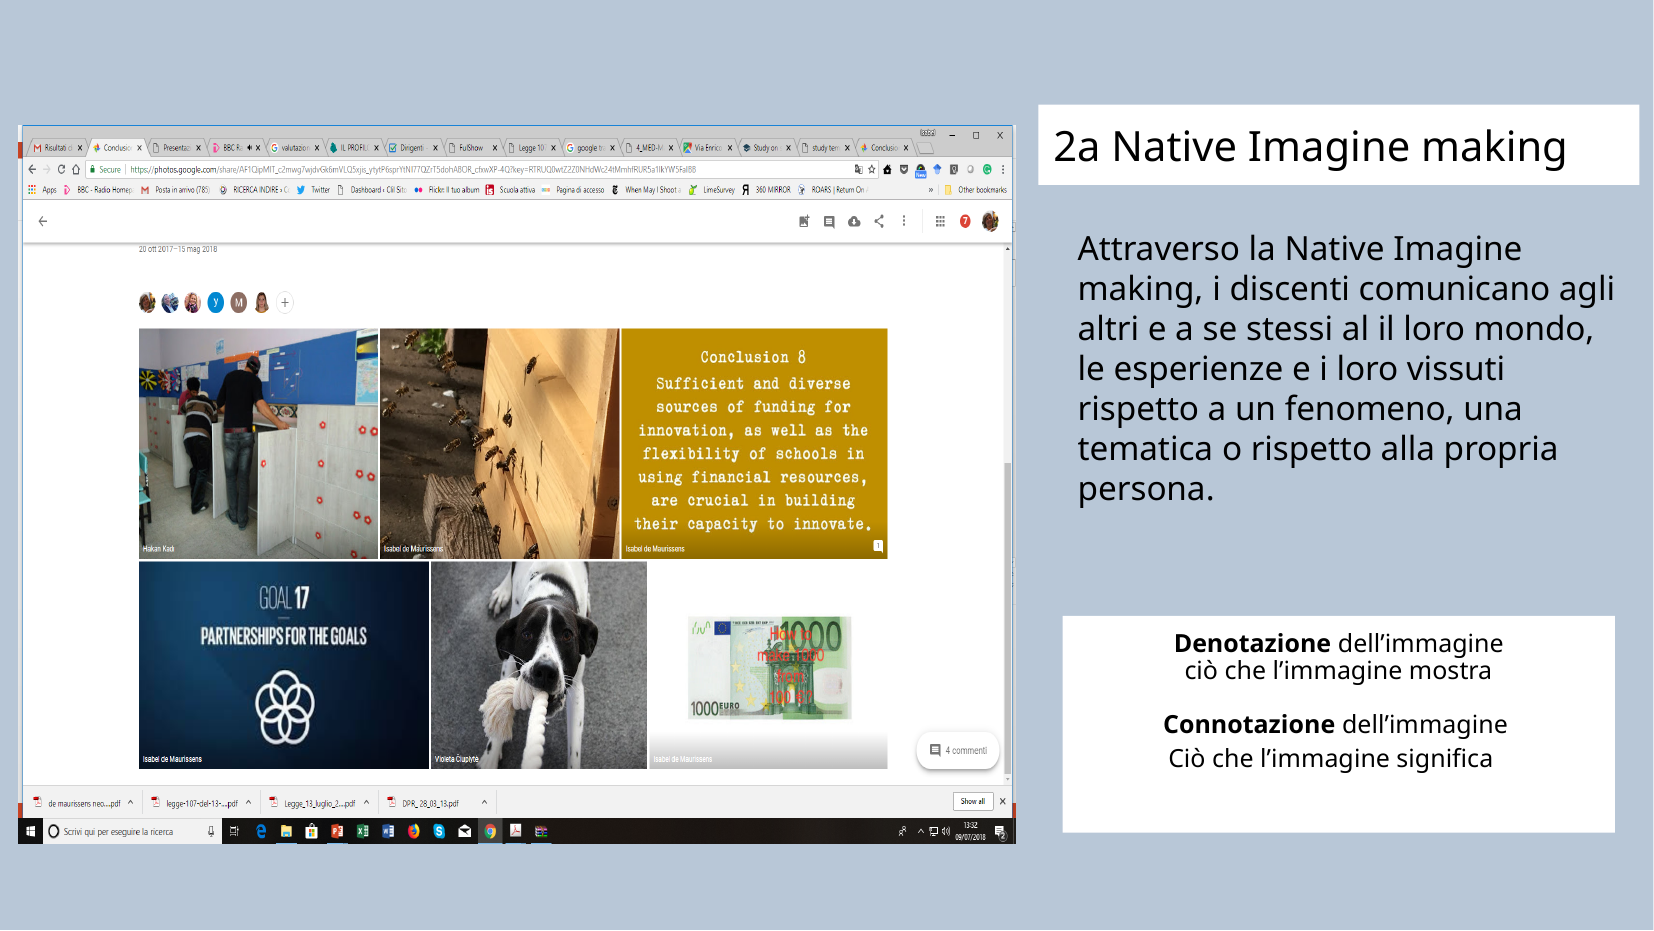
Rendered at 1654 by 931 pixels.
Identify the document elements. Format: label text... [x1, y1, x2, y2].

picture [18, 125, 1016, 844]
text_box Denotazione dell’immagine ciò che l’immagine mostra Connotazione dell’immagine Ciò che l’immagine significa [1062, 615, 1615, 833]
text_box Attraverso la Native Imagine making, i discenti comunicano agli altri e a se stessi al il loro mondo, le esperienze e i loro vissuti rispetto a un fenomeno, una tematica o rispetto alla propria persona. [1062, 212, 1635, 509]
title 2a Native Imagine making [1038, 104, 1640, 185]
